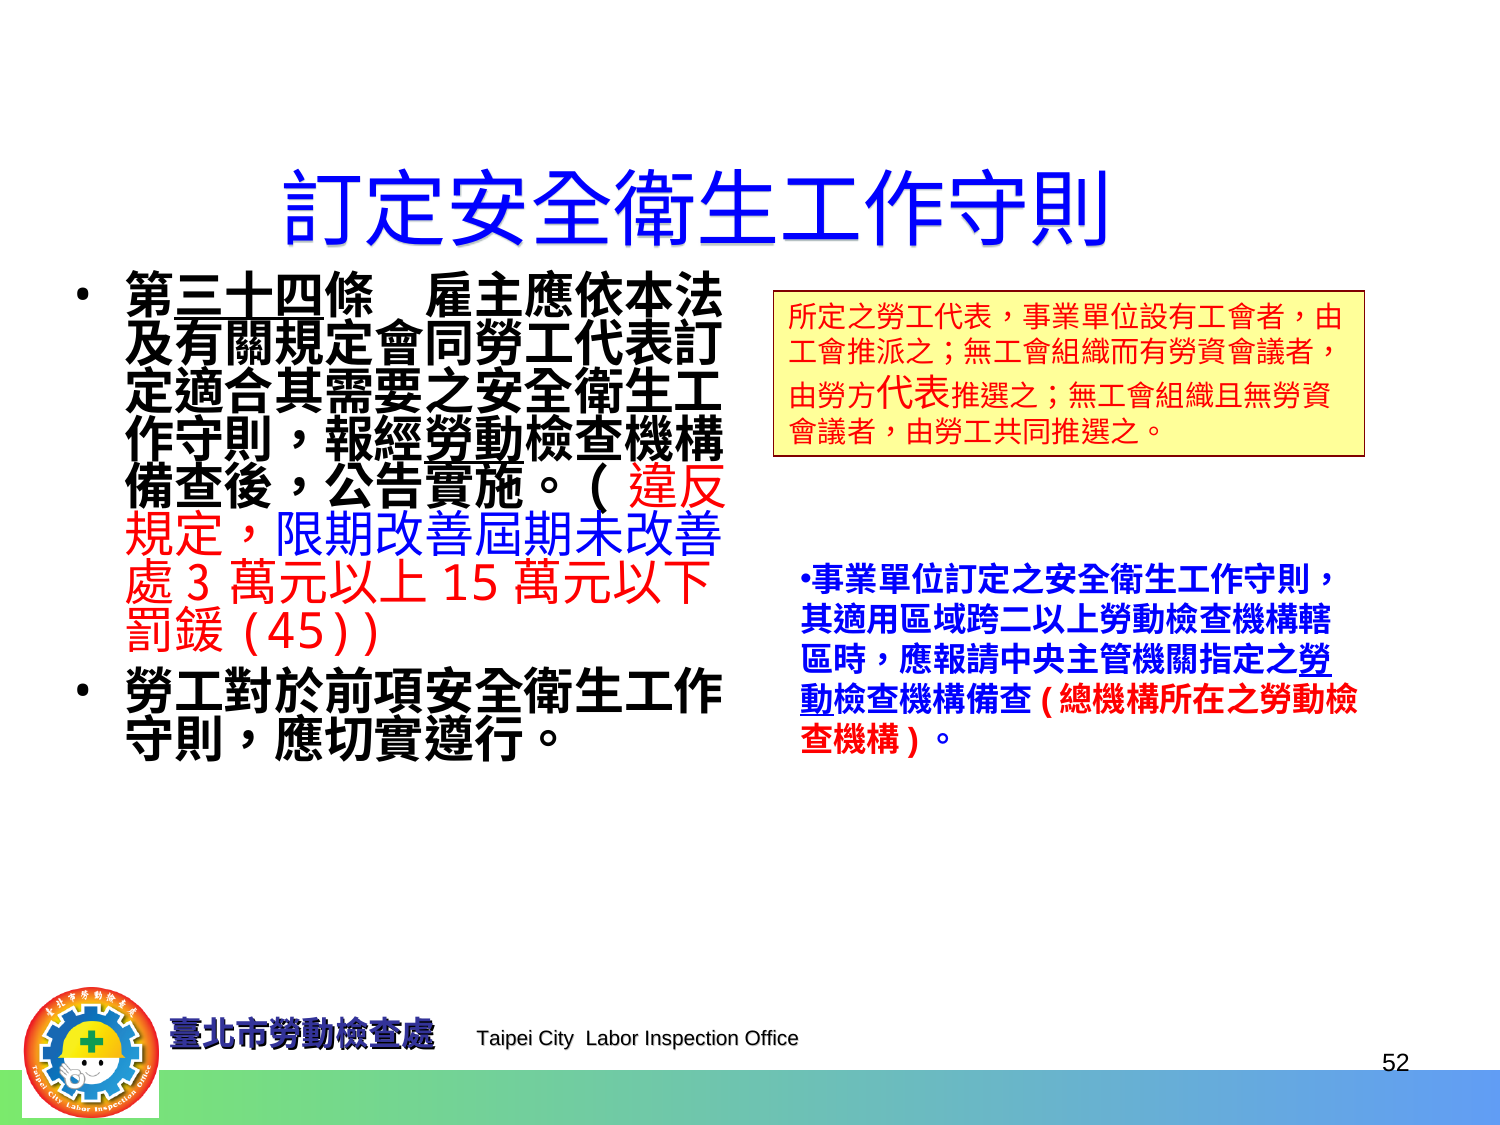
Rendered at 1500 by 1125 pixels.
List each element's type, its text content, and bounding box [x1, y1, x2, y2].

picture [22, 987, 159, 1118]
list 第三十四條 雇主應依本法及有關規定會同勞工代表訂定適合其需要之安全衛生工作守則，報經勞動檢查機構備查後，公告實施。(違反規定，限期改善屆期未改善處3萬元以上15萬元以下罰鍰(45)) 勞工對於前項安全衛生工作守則，應切實遵行。 [53, 267, 762, 835]
text_box 訂定安全衛生工作守則 [265, 148, 1128, 265]
text_box 事業單位訂定之安全衛生工作守則，其適用區域跨二以上勞動檢查機構轄區時，應報請中央主管機關指定之勞動檢查機構備查(總機構所在之勞動檢查機構)。 [785, 550, 1377, 806]
text_box <編號> [1074, 1024, 1426, 1100]
text_box 所定之勞工代表，事業單位設有工會者，由工會推派之；無工會組織而有勞資會議者，由勞方代表推選之；無工會組織且無勞資會議者，由勞工共同推選之。 [773, 290, 1365, 457]
